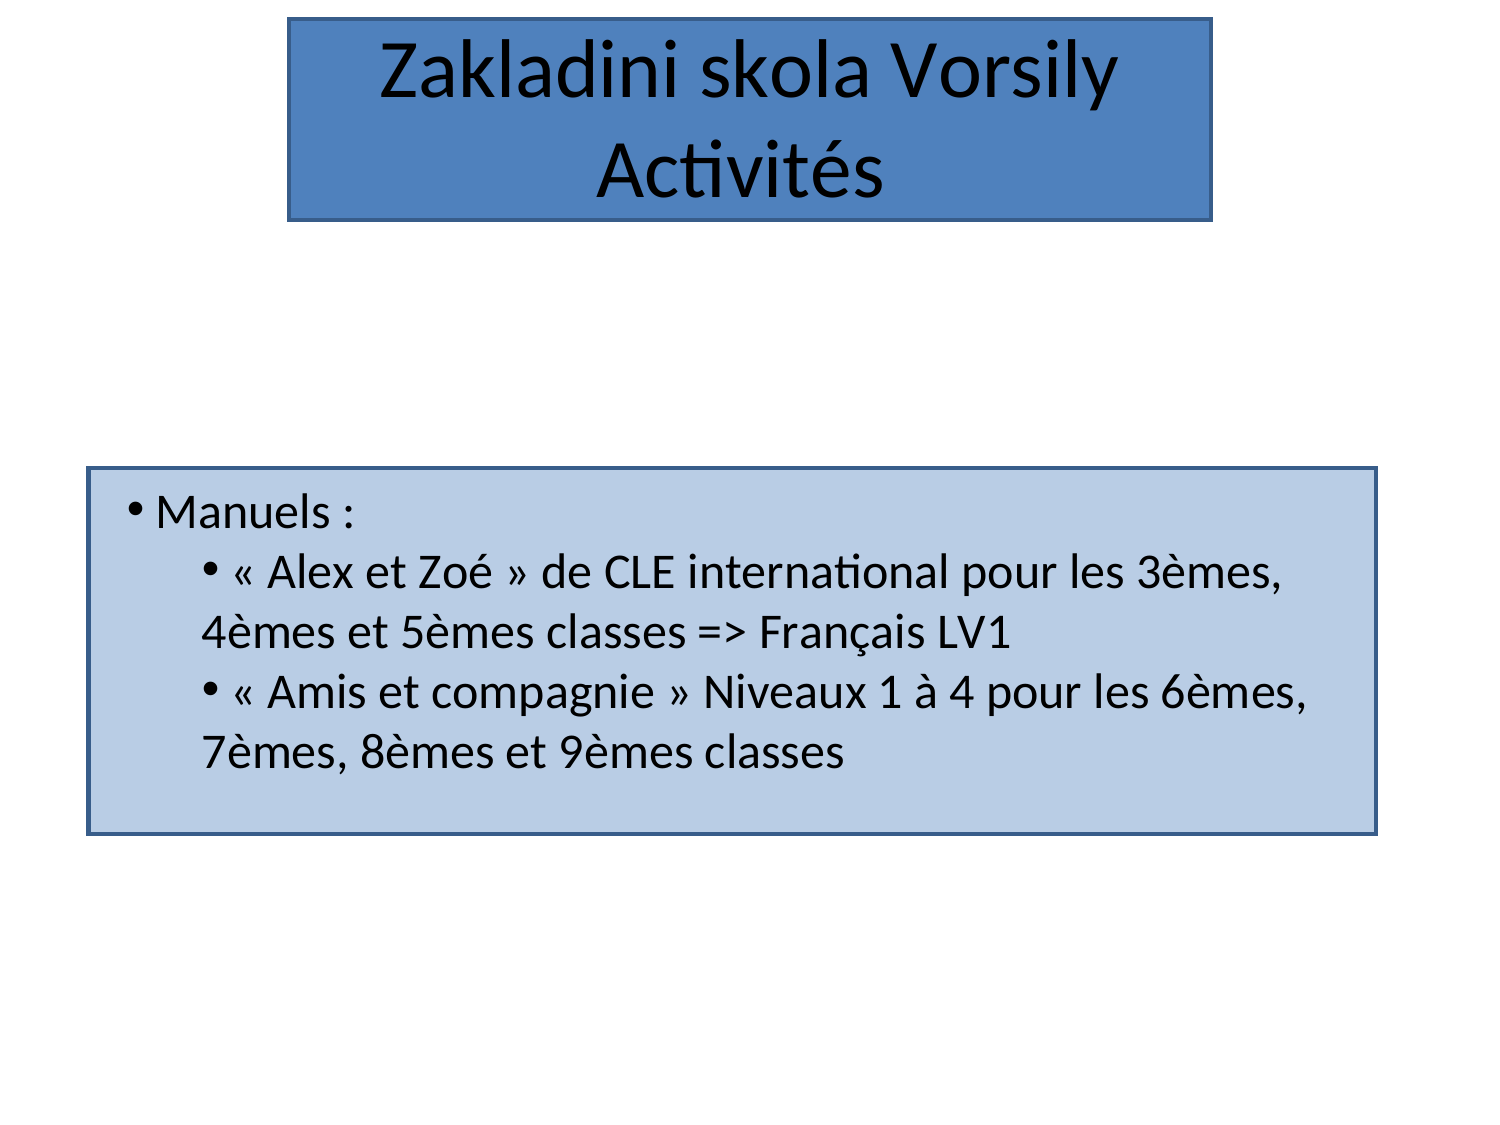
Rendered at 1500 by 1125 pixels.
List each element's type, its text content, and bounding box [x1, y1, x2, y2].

text_box [88, 467, 1377, 835]
text_box Manuels : « Alex et Zoé » de CLE international pour les 3èmes, 4èmes et 5èmes classes => Français LV1 « Amis et compagnie » Niveaux 1 à 4 pour les 6èmes, 7èmes, 8èmes et 9èmes classes [112, 470, 1353, 846]
title Zakladini skola Vorsily Activités [75, 6, 1426, 222]
